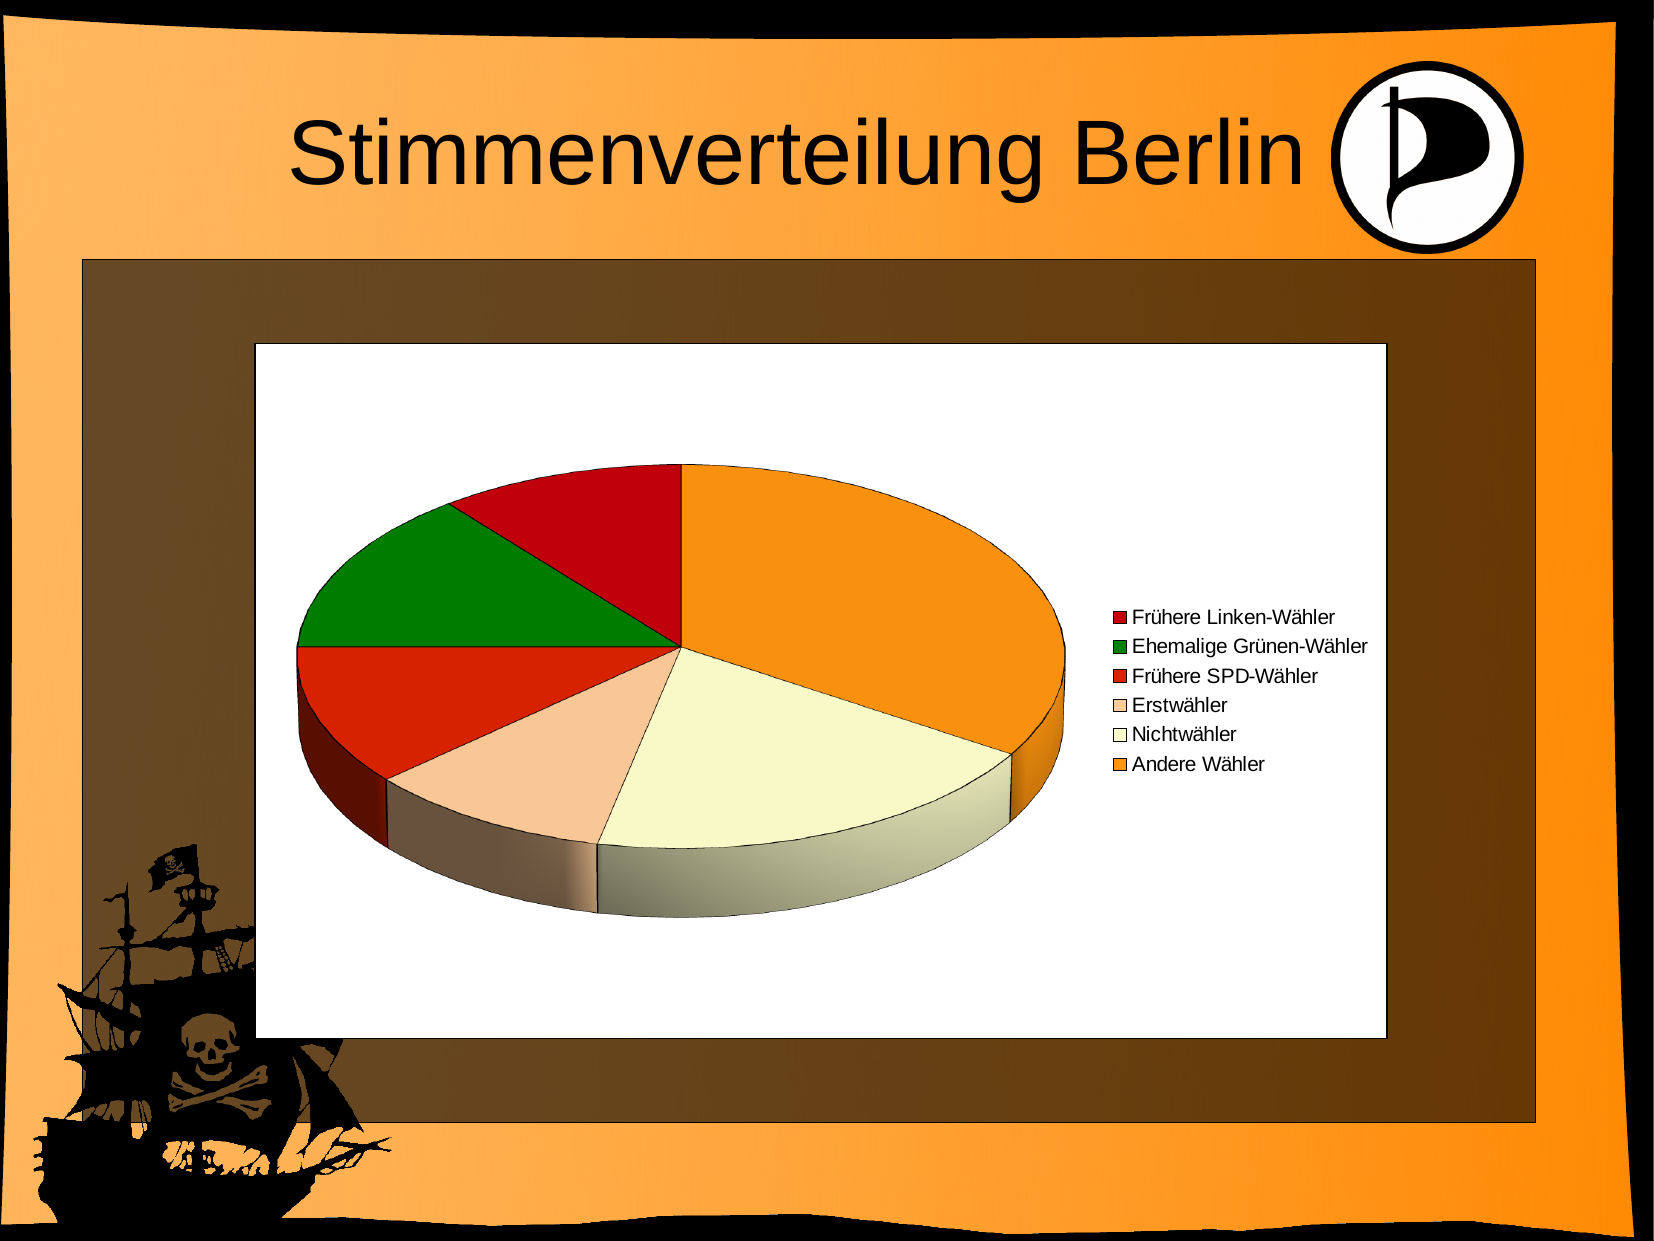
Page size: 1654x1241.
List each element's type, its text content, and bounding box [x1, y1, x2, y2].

chart [253, 342, 1388, 1040]
picture [1, 16, 1634, 1241]
text_box [82, 259, 1536, 1123]
title Stimmenverteilung Berlin [82, 49, 1512, 257]
